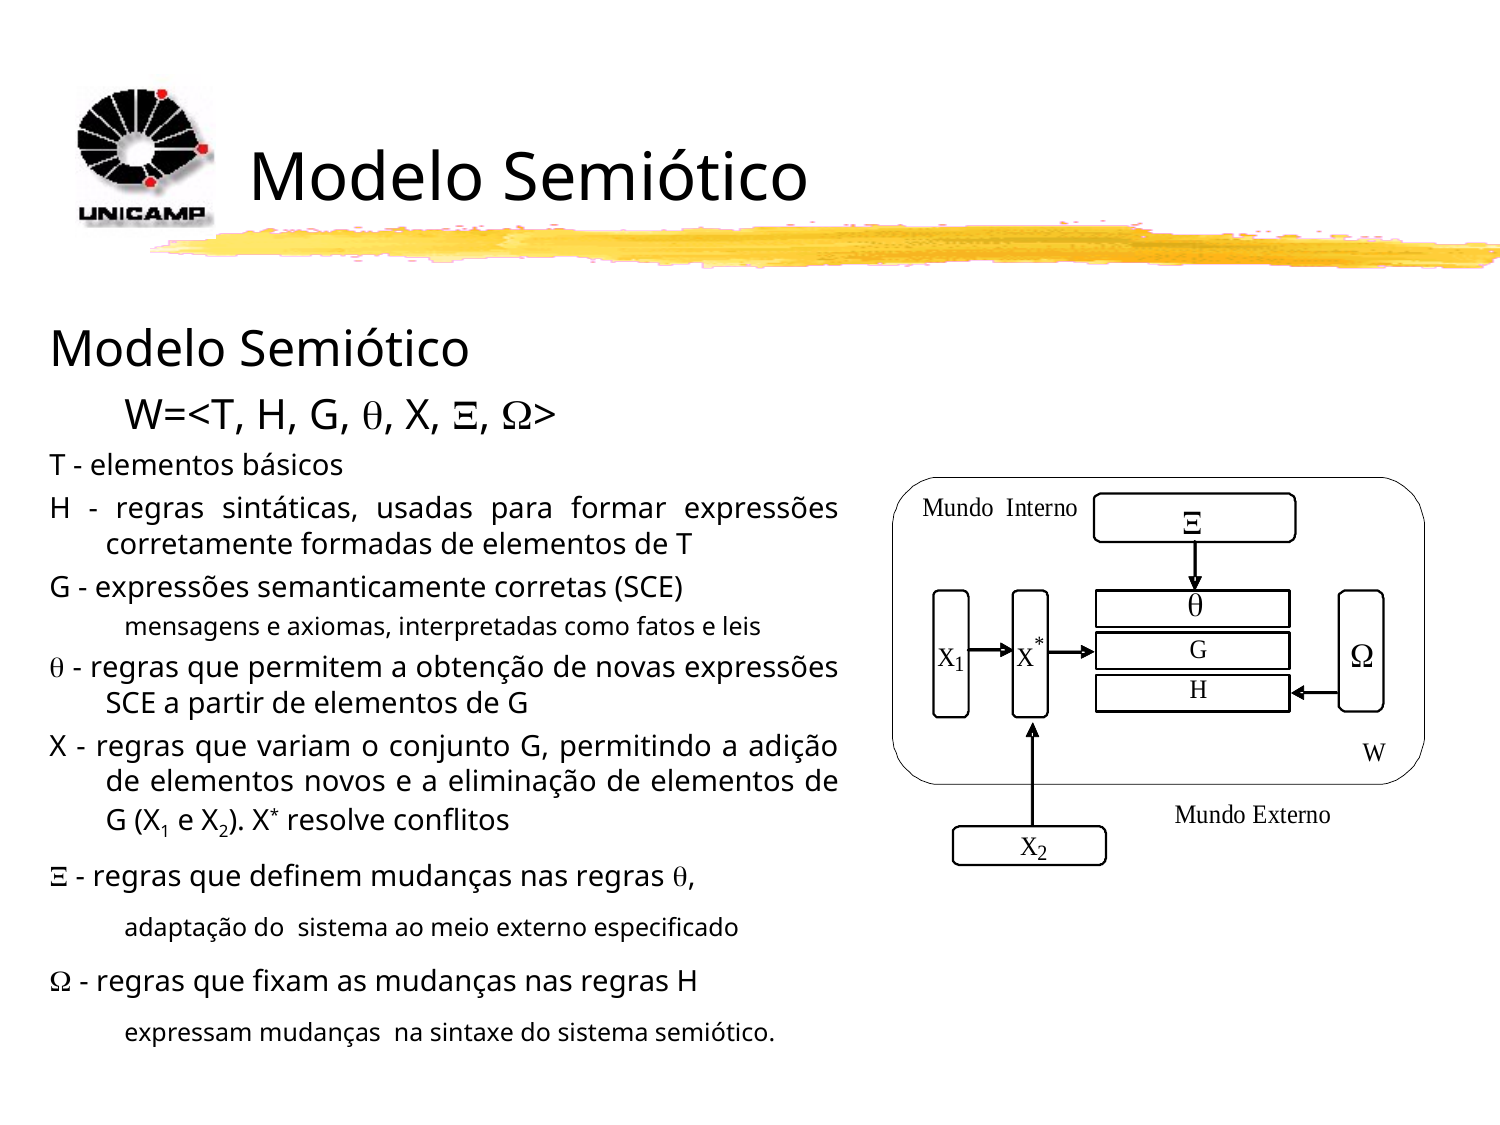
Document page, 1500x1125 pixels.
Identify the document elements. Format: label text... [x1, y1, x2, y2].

list Modelo Semiótico W=<T, H, G, , X, , > T - elementos básicos H - regras sintáticas, usadas para formar expressões corretamente formadas de elementos de T G - expressões semanticamente corretas (SCE) mensagens e axiomas, interpretadas como fatos e leis  - regras que permitem a obtenção de novas expressões SCE a partir de elementos de G X - regras que variam o conjunto G, permitindo a adição de elementos novos e a eliminação de elementos de G (X1 e X2). X* resolve conflitos  - regras que definem mudanças nas regras , adaptação do sistema ao meio externo especificado  - regras que fixam as mudanças nas regras H expressam mudanças na sintaxe do sistema semiótico. [34, 309, 855, 994]
chart [888, 474, 1432, 886]
title Modelo Semiótico [233, 37, 1434, 225]
picture [75, 74, 1500, 279]
